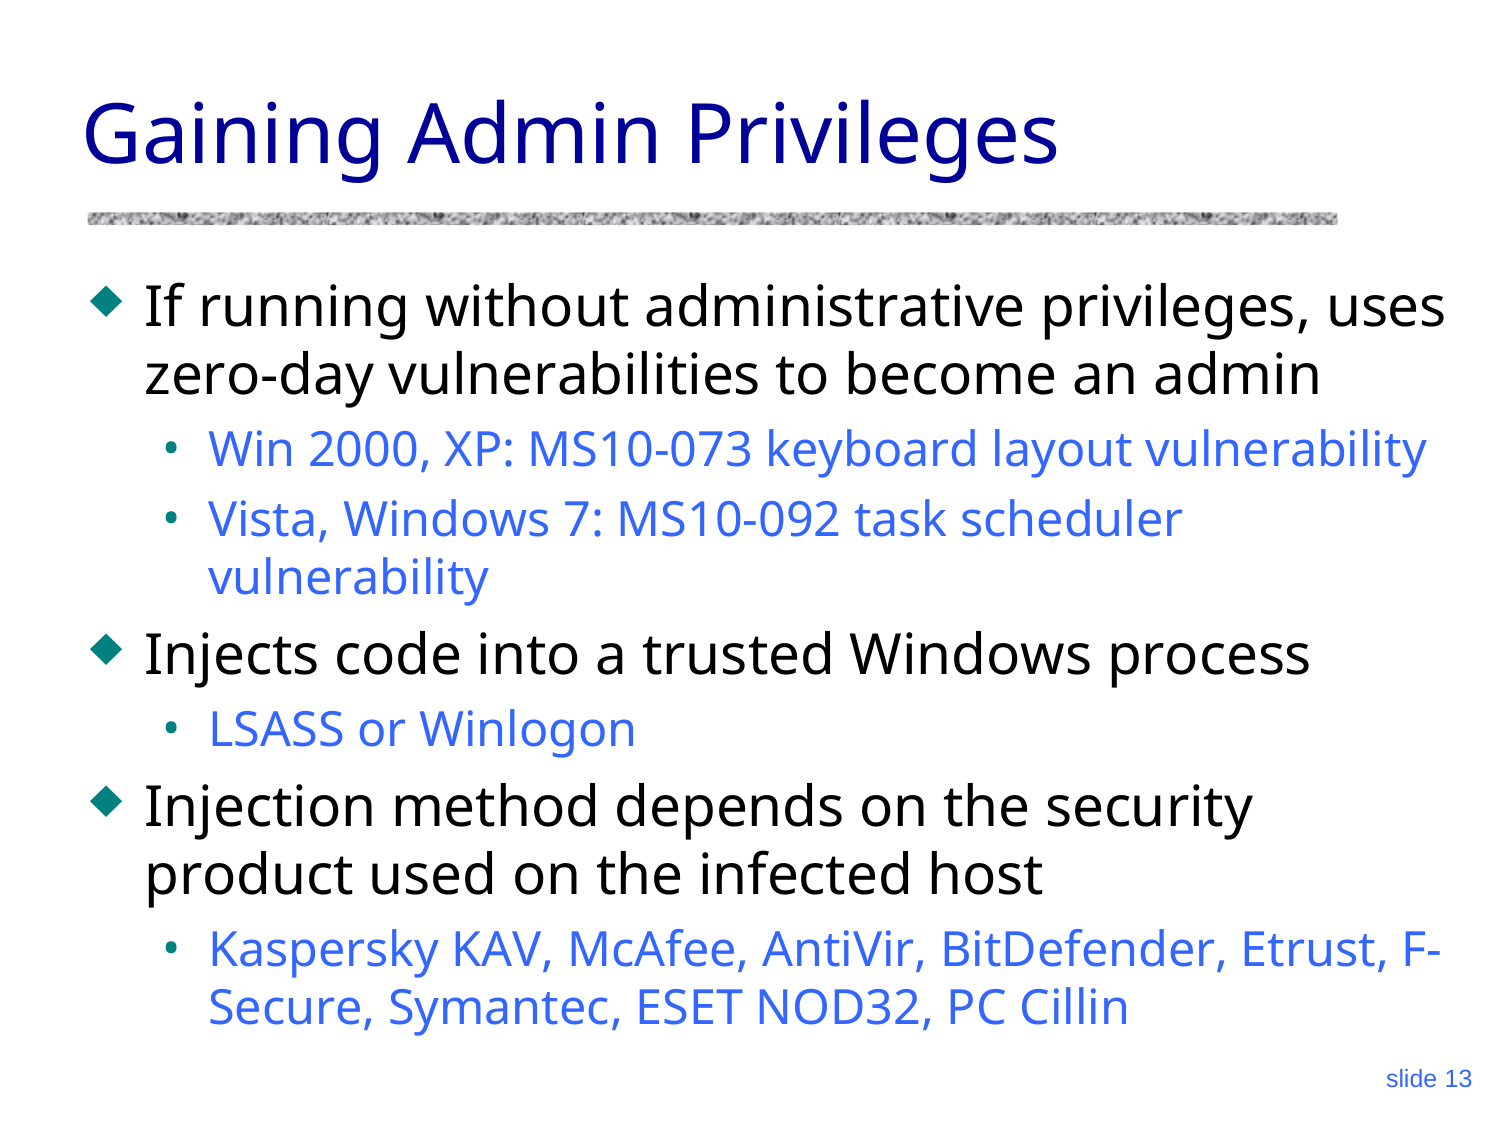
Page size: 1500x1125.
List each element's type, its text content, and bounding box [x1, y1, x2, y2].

list If running without administrative privileges, uses zero-day vulnerabilities to become an admin Win 2000, XP: MS10-073 keyboard layout vulnerability Vista, Windows 7: MS10-092 task scheduler vulnerability Injects code into a trusted Windows process LSASS or Winlogon Injection method depends on the security product used on the infected host Kaspersky KAV, McAfee, AntiVir, BitDefender, Etrust, F-Secure, Symantec, ESET NOD32, PC Cillin [75, 262, 1488, 1101]
title Gaining Admin Privileges [66, 37, 1342, 188]
text_box slide <number> [1174, 1025, 1488, 1101]
picture [87, 212, 1338, 226]
